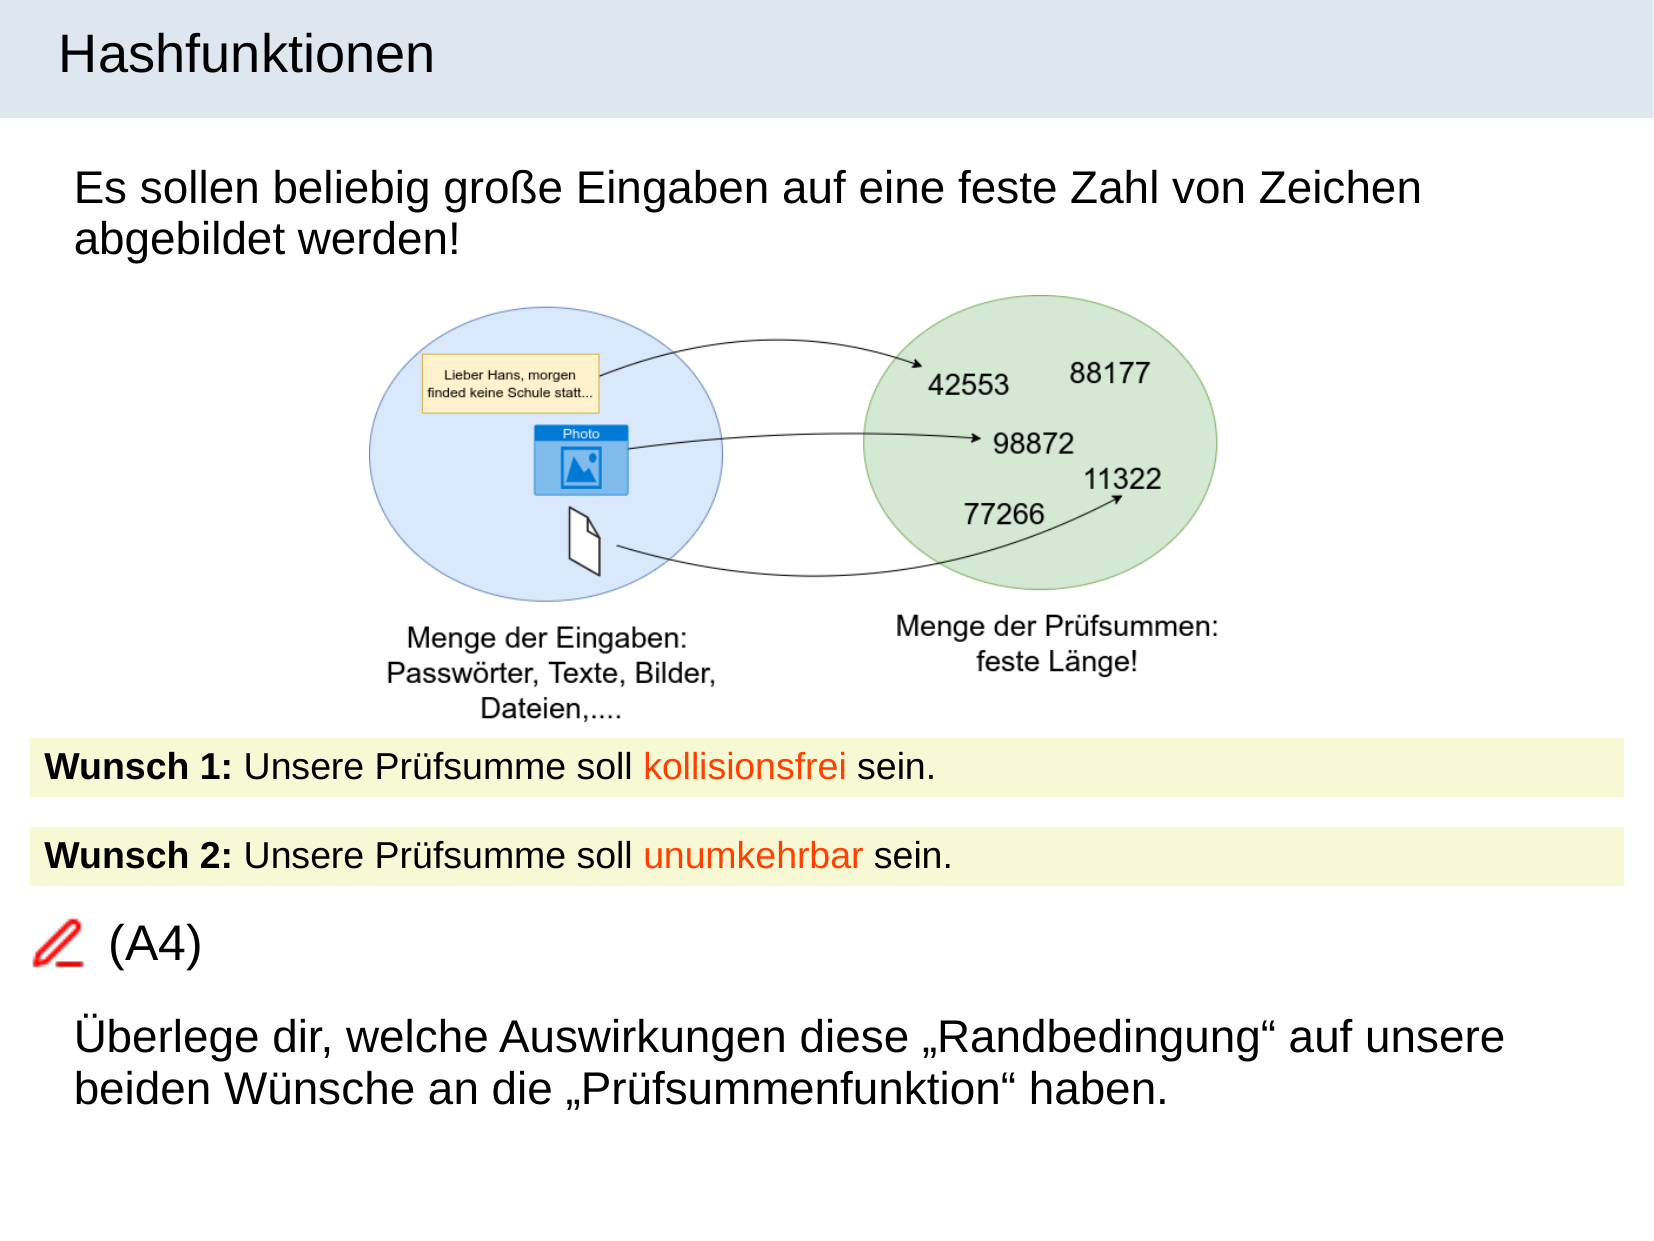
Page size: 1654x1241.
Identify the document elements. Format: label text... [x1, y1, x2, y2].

title Hashfunktionen [59, 19, 1548, 89]
text_box Wunsch 2: Unsere Prüfsumme soll unumkehrbar sein. [29, 826, 1625, 886]
text_box Es sollen beliebig große Eingaben auf eine feste Zahl von Zeichen abgebildet werden! [59, 154, 1536, 296]
text_box Wunsch 1: Unsere Prüfsumme soll kollisionsfrei sein. [29, 738, 1625, 798]
picture [29, 915, 89, 975]
text_box Überlege dir, welche Auswirkungen diese „Randbedingung“ auf unsere beiden Wünsche an die „Prüfsummenfunktion“ haben. [59, 1003, 1595, 1221]
list (A4) [89, 915, 1569, 975]
picture [369, 295, 1241, 738]
